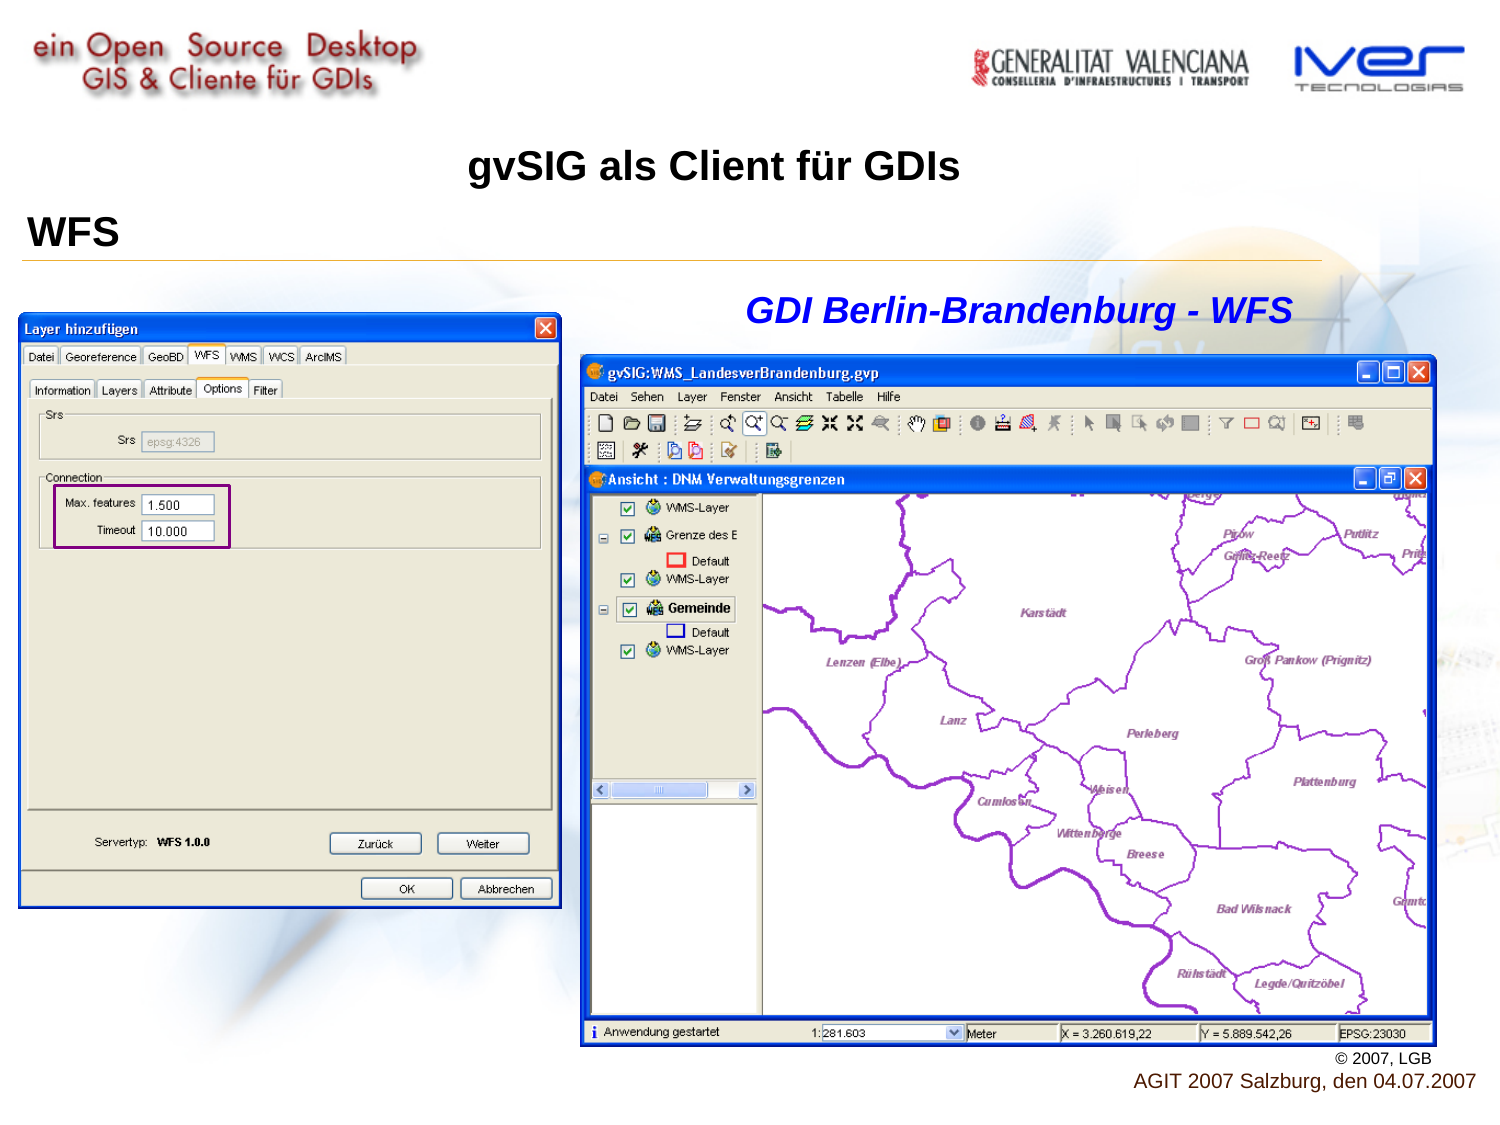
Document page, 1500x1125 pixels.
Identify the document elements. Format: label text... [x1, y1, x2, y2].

picture [0, 5, 1500, 1125]
text_box GDI Berlin-Brandenburg - WFS [745, 291, 1414, 335]
text_box WFS [12, 203, 171, 263]
text_box AGIT 2007 Salzburg, den 04.07.2007 [1133, 1070, 1478, 1094]
text_box © 2007, LGB [1335, 1049, 1473, 1069]
text_box gvSIG als Client für GDIs [0, 137, 1429, 203]
